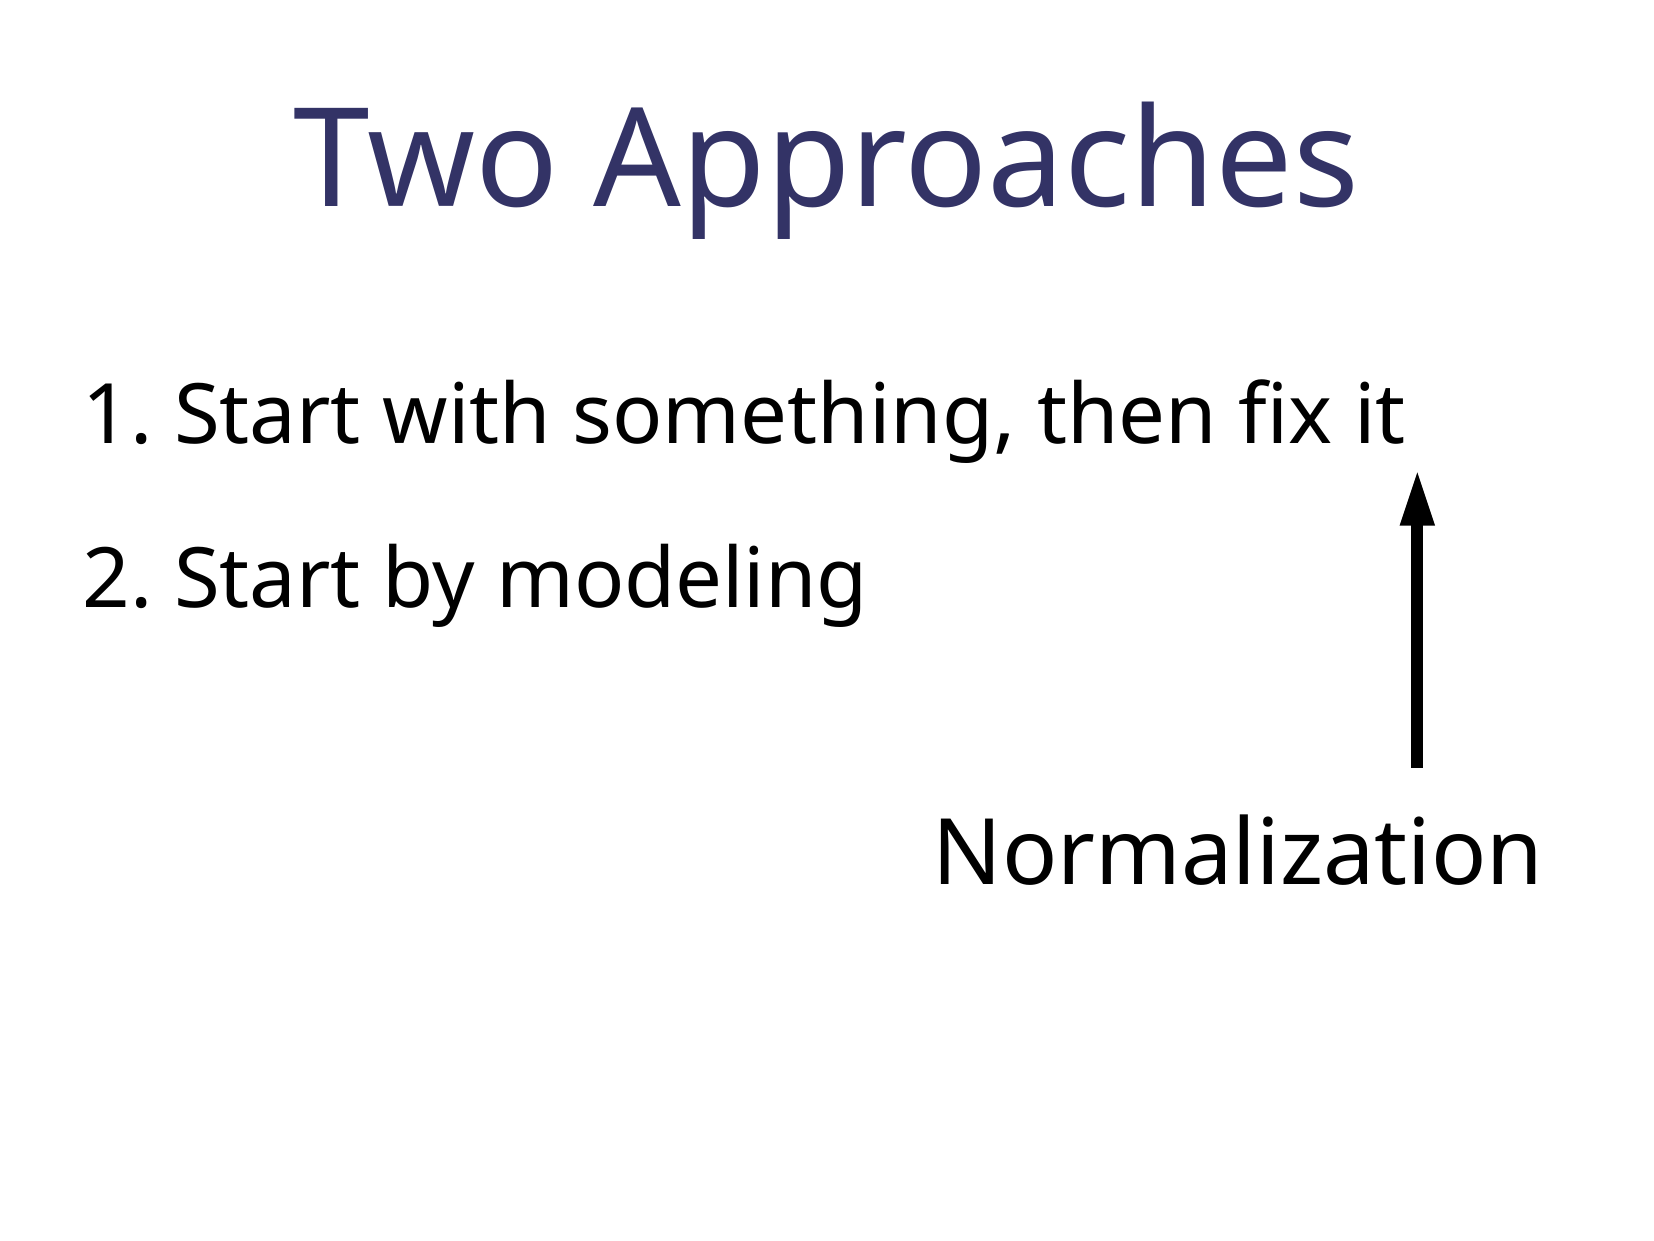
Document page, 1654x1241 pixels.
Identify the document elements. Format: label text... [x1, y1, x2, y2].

subtitle 1. Start with something, then fix it 2. Start by modeling [82, 354, 1571, 1094]
text_box Normalization [917, 778, 1619, 906]
title Two Approaches [82, 56, 1571, 250]
